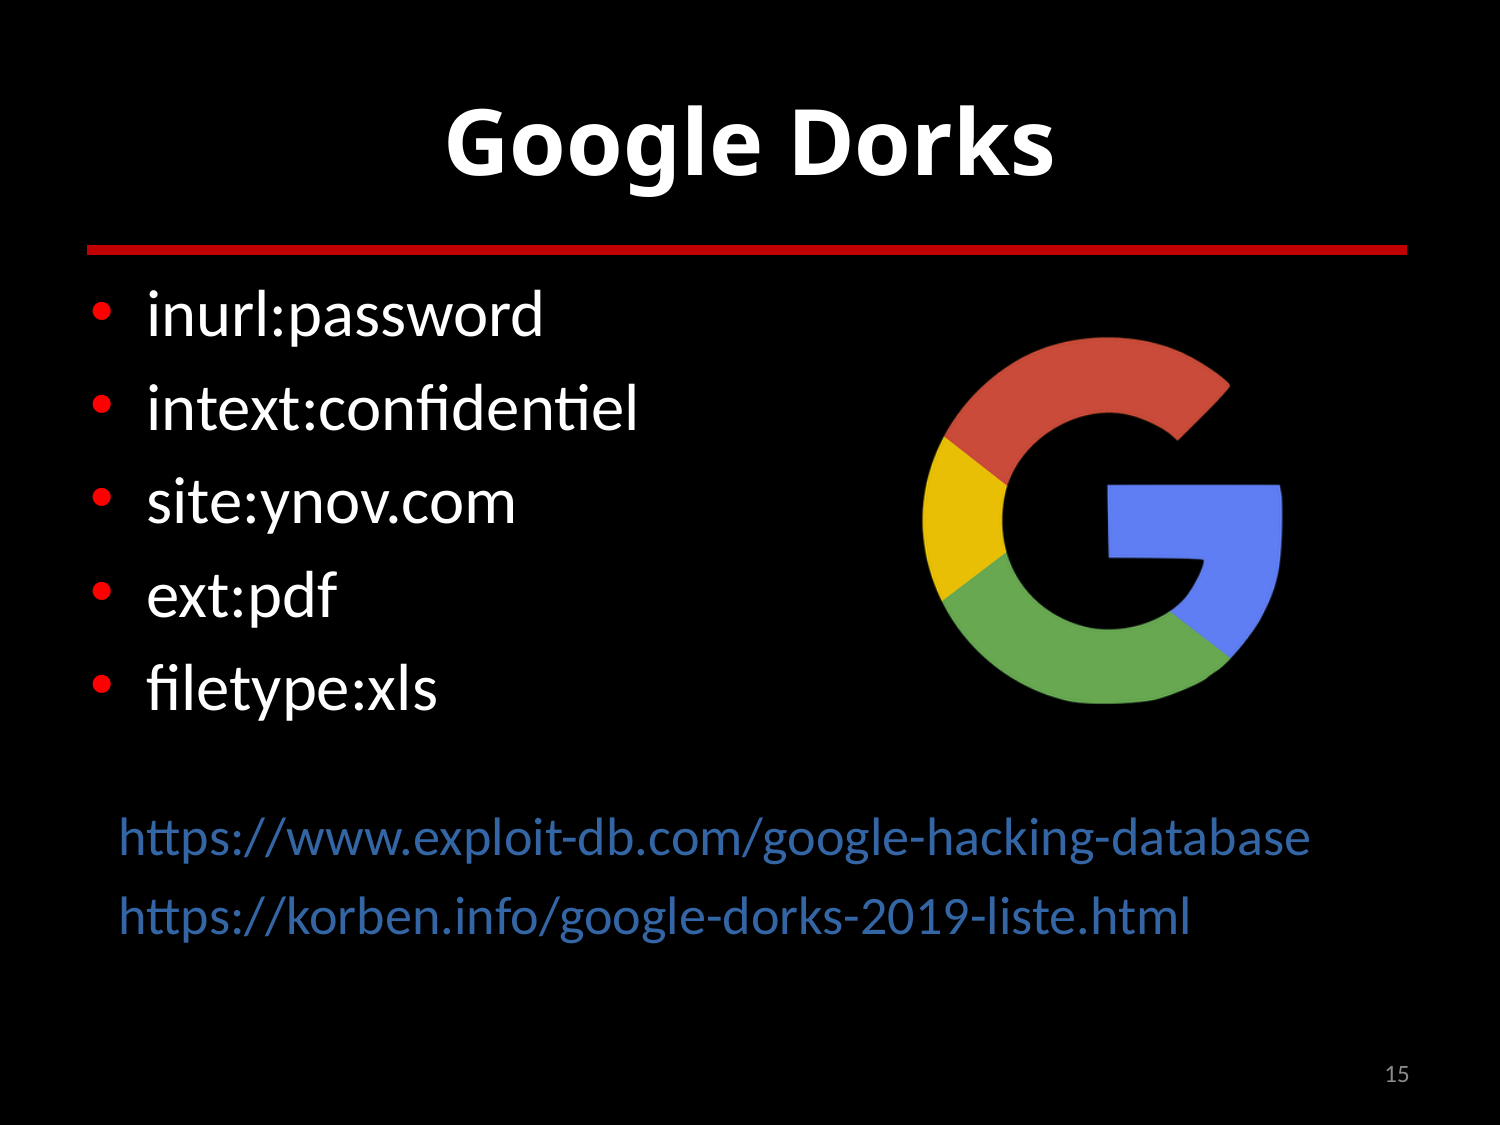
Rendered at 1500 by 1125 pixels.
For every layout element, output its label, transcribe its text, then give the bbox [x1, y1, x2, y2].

list inurl:password intext:confidentiel site:ynov.com ext:pdf filetype:xls [75, 262, 1425, 756]
picture [870, 285, 1335, 756]
list https://www.exploit-db.com/google-hacking-database https://korben.info/google-dorks-2019-liste.html [47, 793, 1500, 1125]
title Google Dorks [75, 45, 1425, 233]
